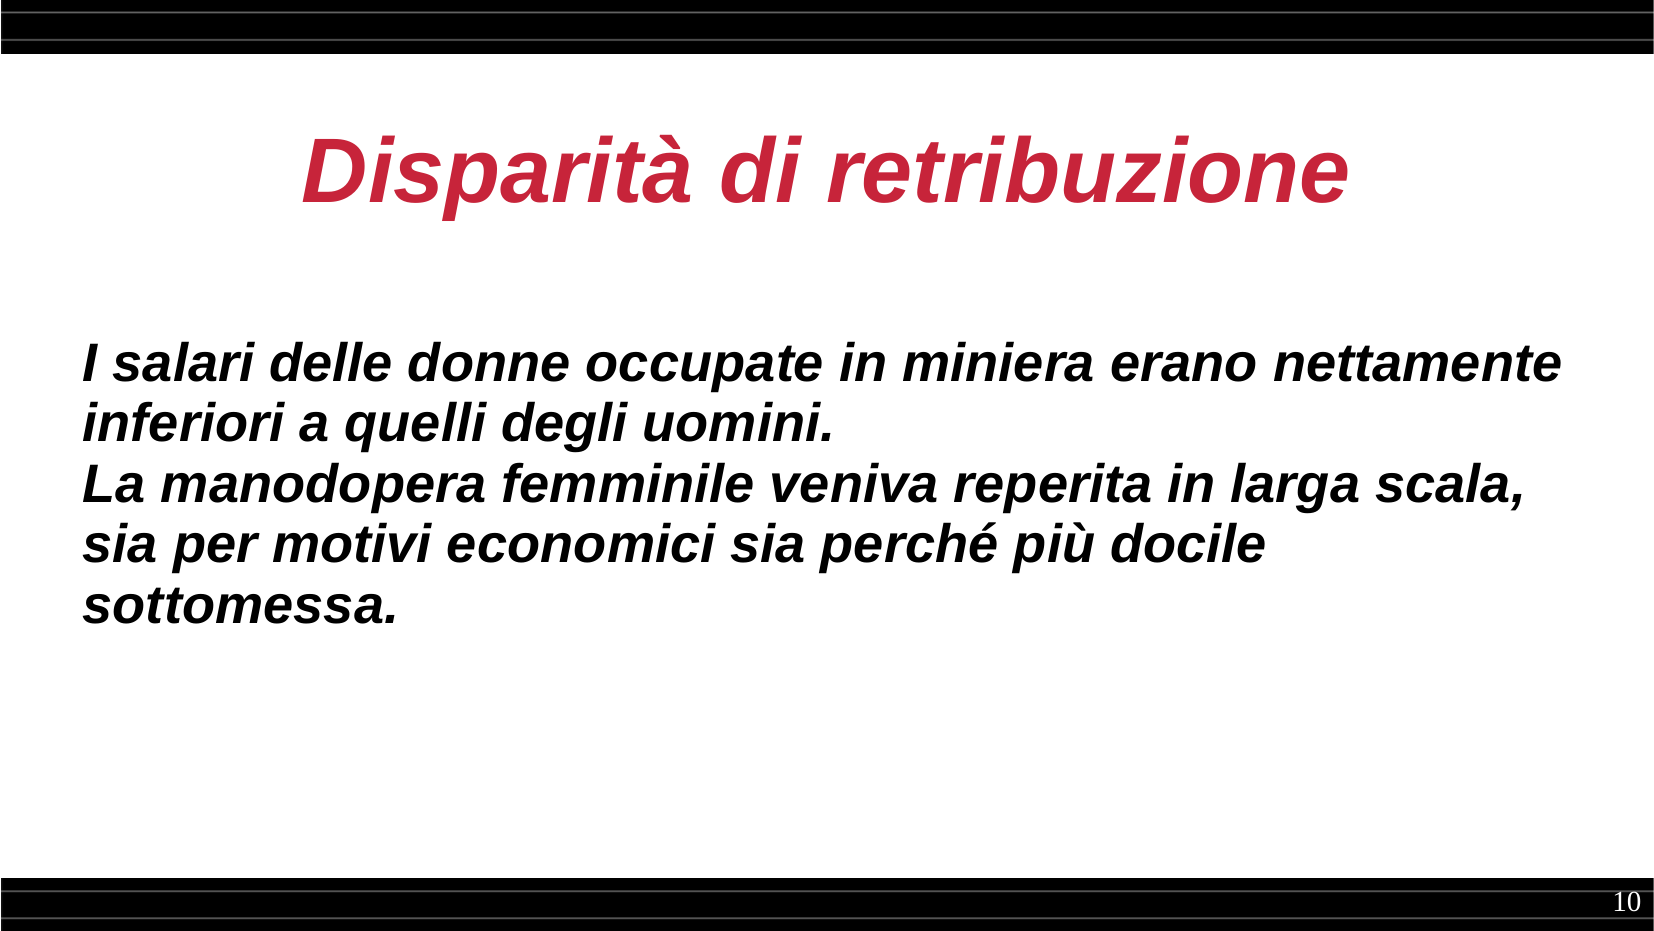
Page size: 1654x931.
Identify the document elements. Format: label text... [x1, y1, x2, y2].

picture [1, 878, 1654, 931]
title Disparità di retribuzione [82, 92, 1571, 249]
subtitle I salari delle donne occupate in miniera erano nettamente inferiori a quelli degli uomini. La manodopera femminile veniva reperita in larga scala, sia per motivi economici sia perché più docile sottomessa. [82, 271, 1571, 758]
picture [1, 0, 1654, 54]
